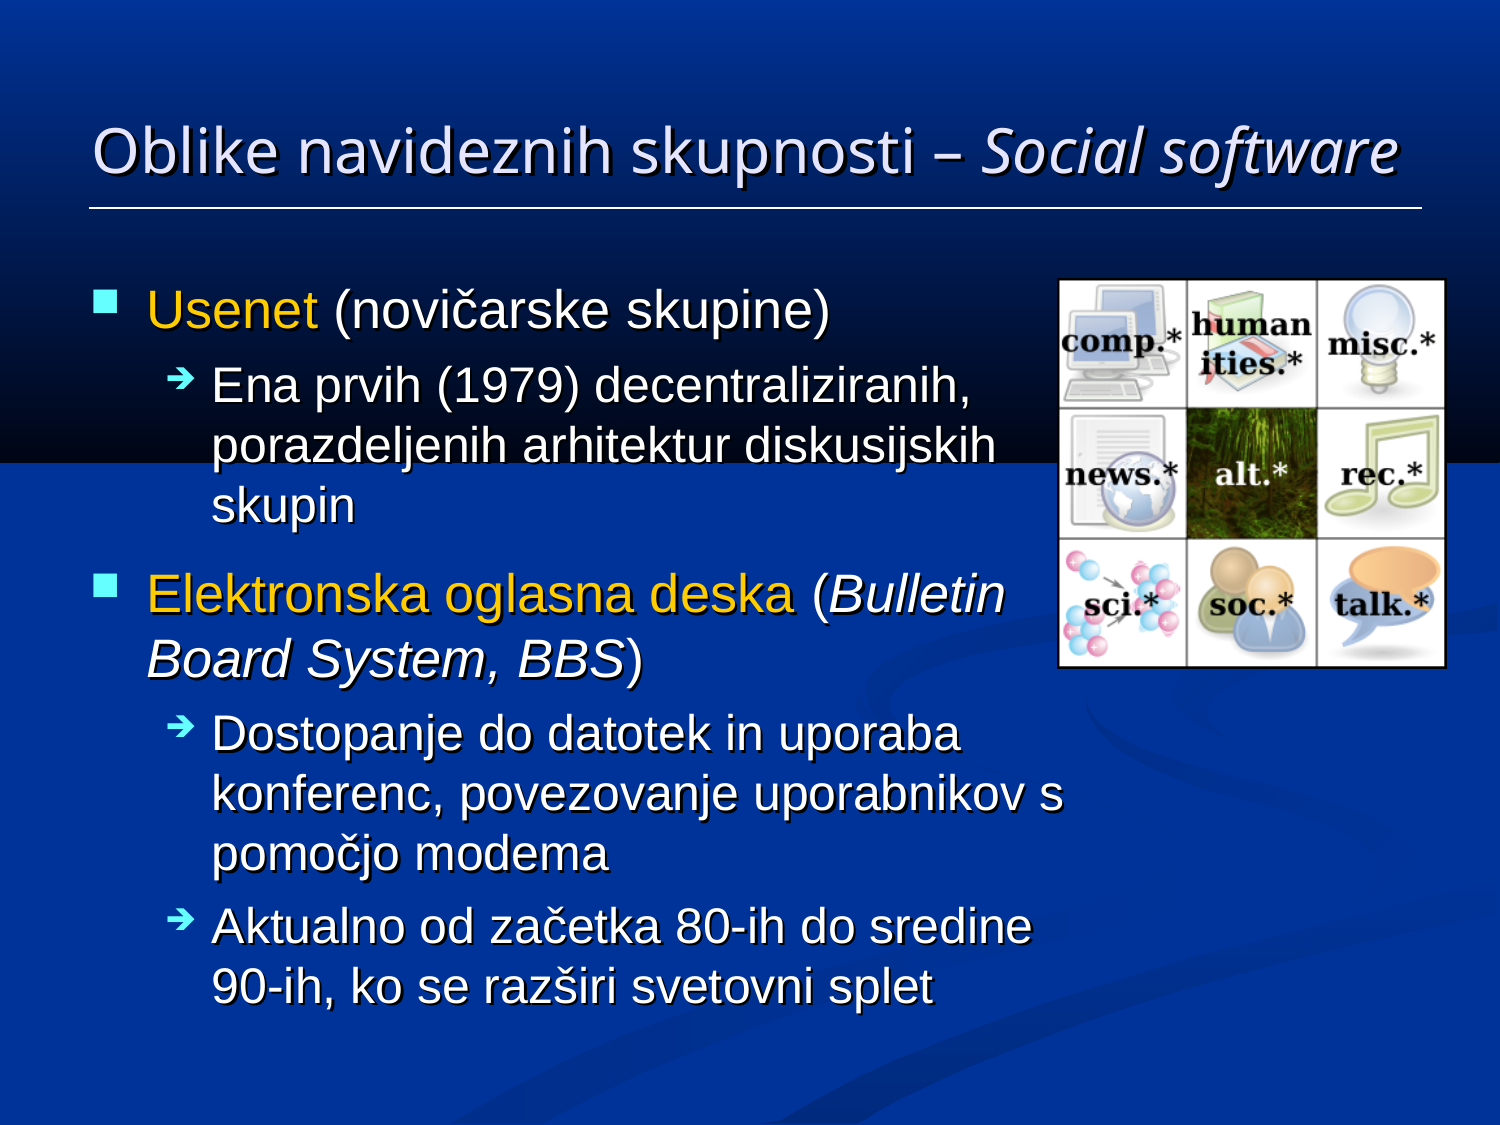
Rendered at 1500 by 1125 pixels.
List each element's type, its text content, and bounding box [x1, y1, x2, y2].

list Usenet (novičarske skupine) Ena prvih (1979) decentraliziranih, porazdeljenih arhitektur diskusijskih skupin Elektronska oglasna deska (Bulletin Board System, BBS) Dostopanje do datotek in uporaba konferenc, povezovanje uporabnikov s pomočjo modema Aktualno od začetka 80-ih do sredine 90-ih, ko se razširi svetovni splet [75, 267, 1081, 1071]
text_box Oblike navideznih skupnosti – Social software [76, 54, 1459, 242]
picture [1057, 278, 1447, 669]
